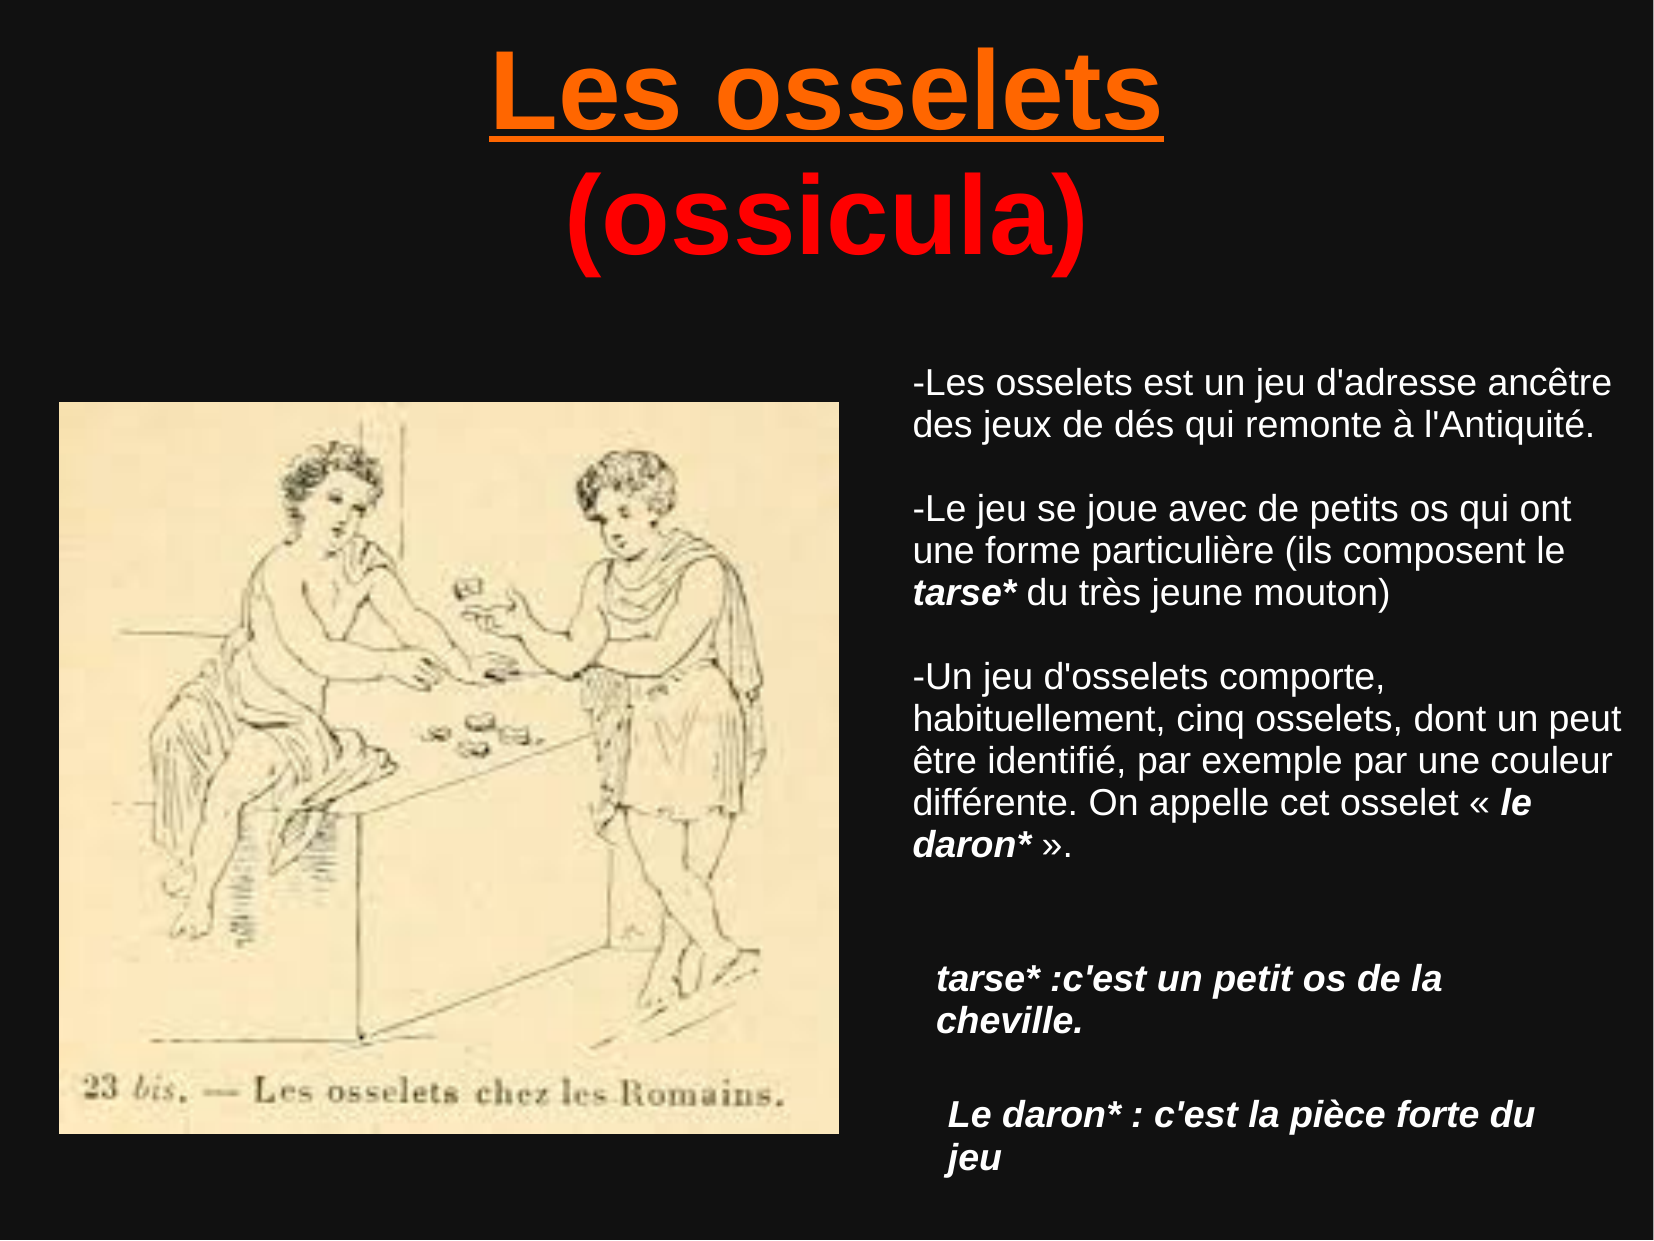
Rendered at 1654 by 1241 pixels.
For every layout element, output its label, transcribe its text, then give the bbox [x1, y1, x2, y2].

text_box -Les osselets est un jeu d'adresse ancêtre des jeux de dés qui remonte à l'Antiquité. -Le jeu se joue avec de petits os qui ont une forme particulière (ils composent le tarse* du très jeune mouton) -Un jeu d'osselets comporte, habituellement, cinq osselets, dont un peut être identifié, par exemple par une couleur différente. On appelle cet osselet « le daron* ». [897, 354, 1642, 981]
text_box tarse* :c'est un petit os de la cheville. [921, 949, 1560, 1051]
title Les osselets (ossicula) [82, 27, 1571, 279]
picture [59, 402, 839, 1134]
text_box Le daron* : c'est la pièce forte du jeu [933, 1086, 1583, 1188]
